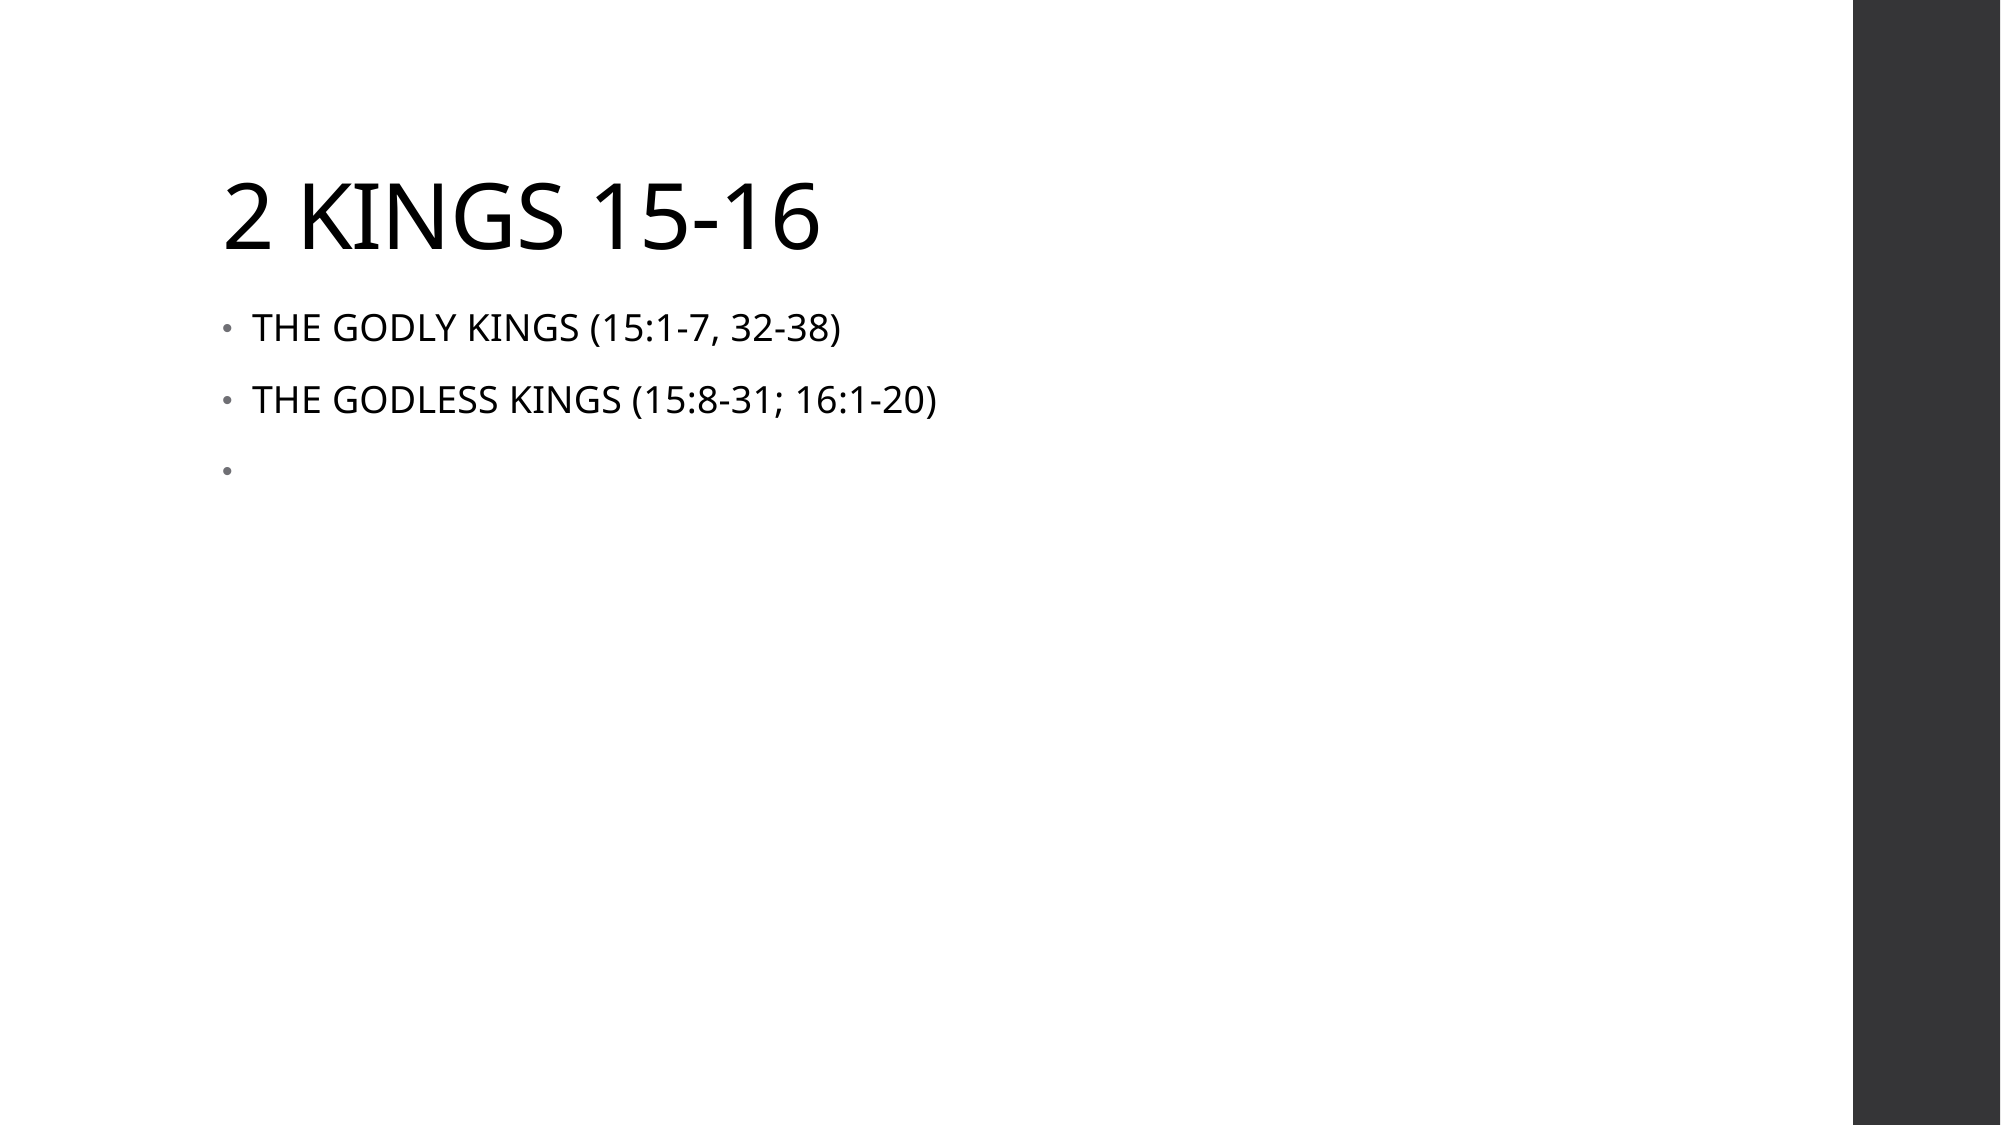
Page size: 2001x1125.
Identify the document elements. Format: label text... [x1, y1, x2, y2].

list THE GODLY KINGS (15:1-7, 32-38) THE GODLESS KINGS (15:8-31; 16:1-20) [206, 299, 1617, 1014]
title 2 KINGS 15-16 [206, 60, 1797, 278]
